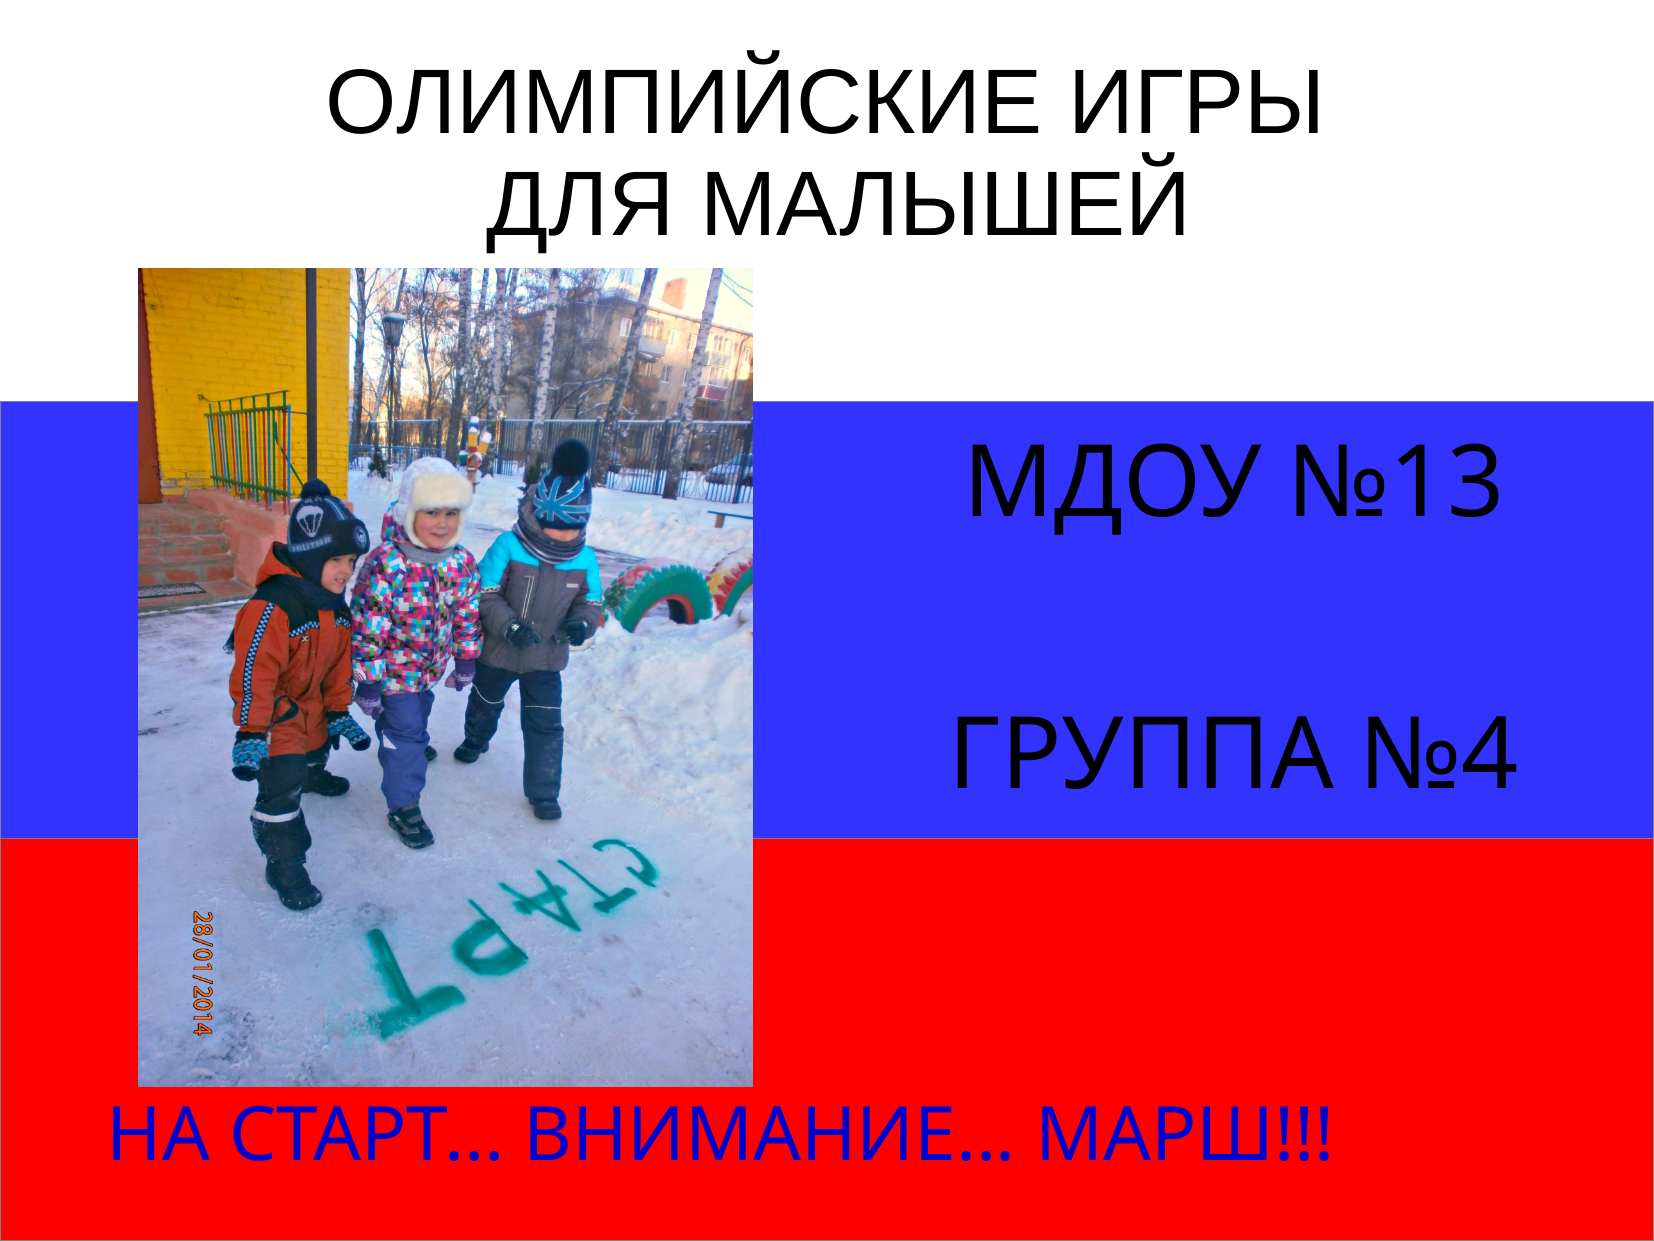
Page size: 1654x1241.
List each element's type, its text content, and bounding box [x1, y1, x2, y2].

text_box [0, 401, 1654, 1241]
title ОЛИМПИЙСКИЕ ИГРЫ ДЛЯ МАЛЫШЕЙ [82, 49, 1571, 257]
text_box НА СТАРТ... ВНИМАНИЕ... МАРШ!!! [70, 1072, 1580, 1193]
text_box МДОУ №13 ГРУППА №4 [874, 401, 1595, 835]
picture [138, 268, 753, 1072]
